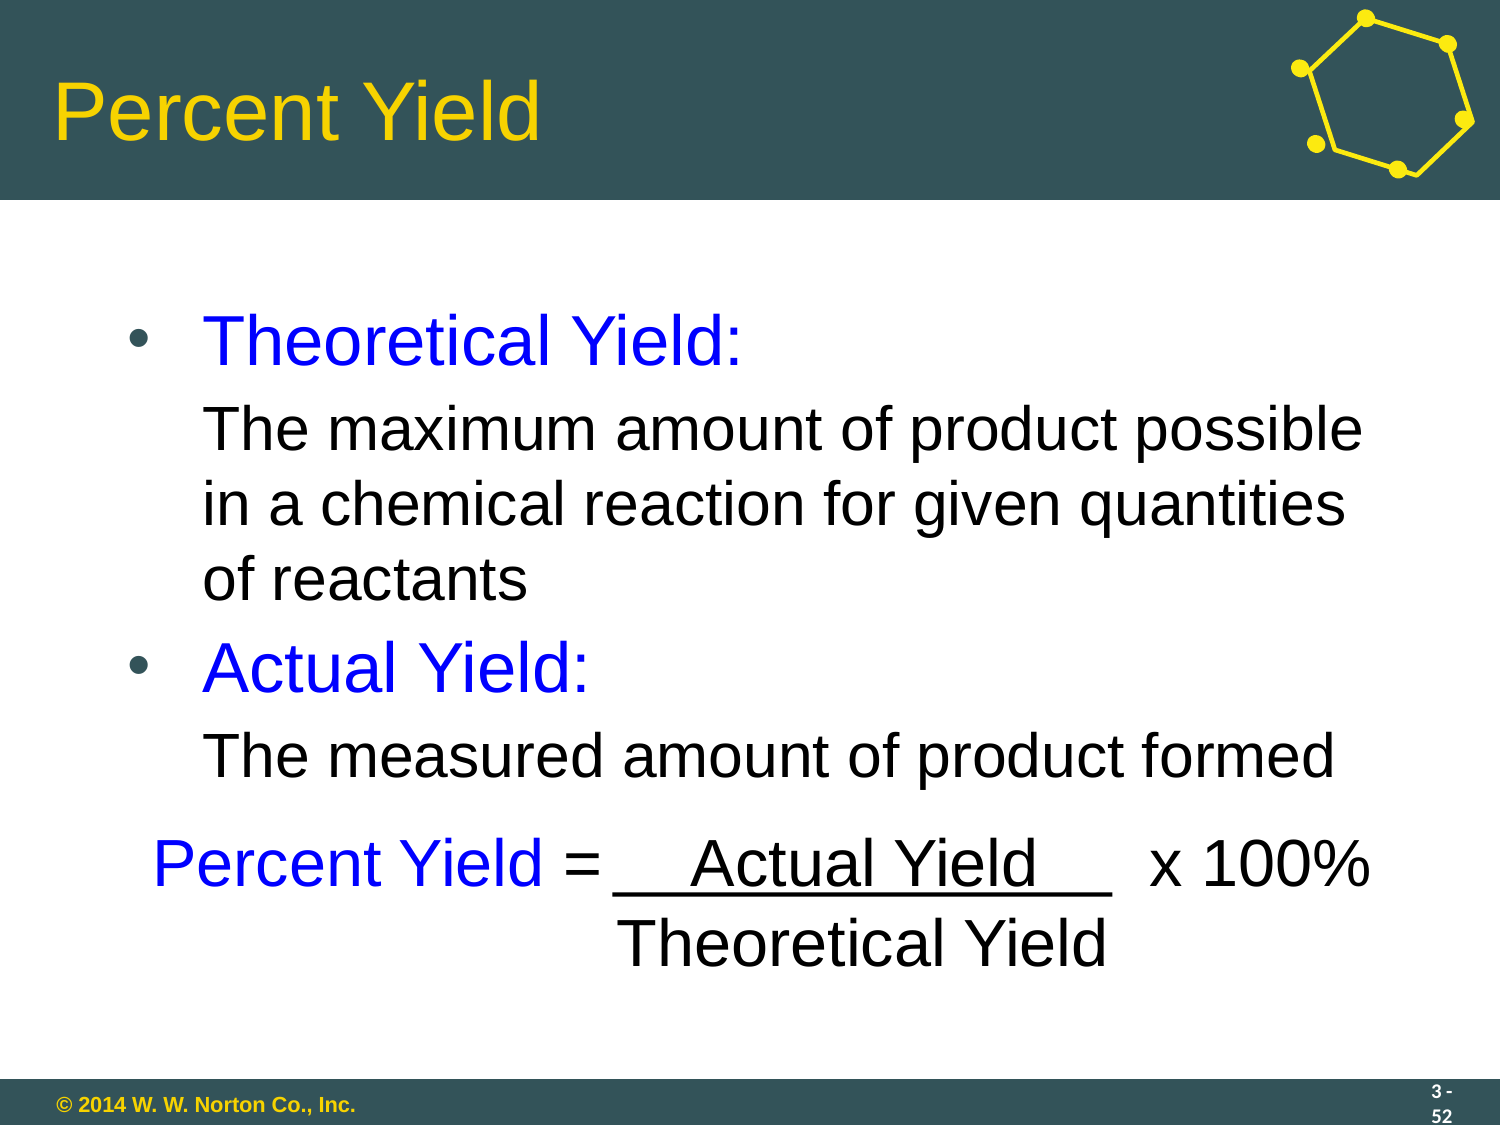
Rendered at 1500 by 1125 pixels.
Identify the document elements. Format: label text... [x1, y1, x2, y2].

text_box Percent Yield = Actual Yield x 100% Theoretical Yield [137, 812, 1413, 1000]
list Theoretical Yield: The maximum amount of product possible in a chemical reaction for given quantities of reactants Actual Yield: The measured amount of product formed [112, 287, 1400, 825]
title Percent Yield [37, 19, 1118, 195]
slide_number 3 - <number> [1411, 1086, 1468, 1119]
